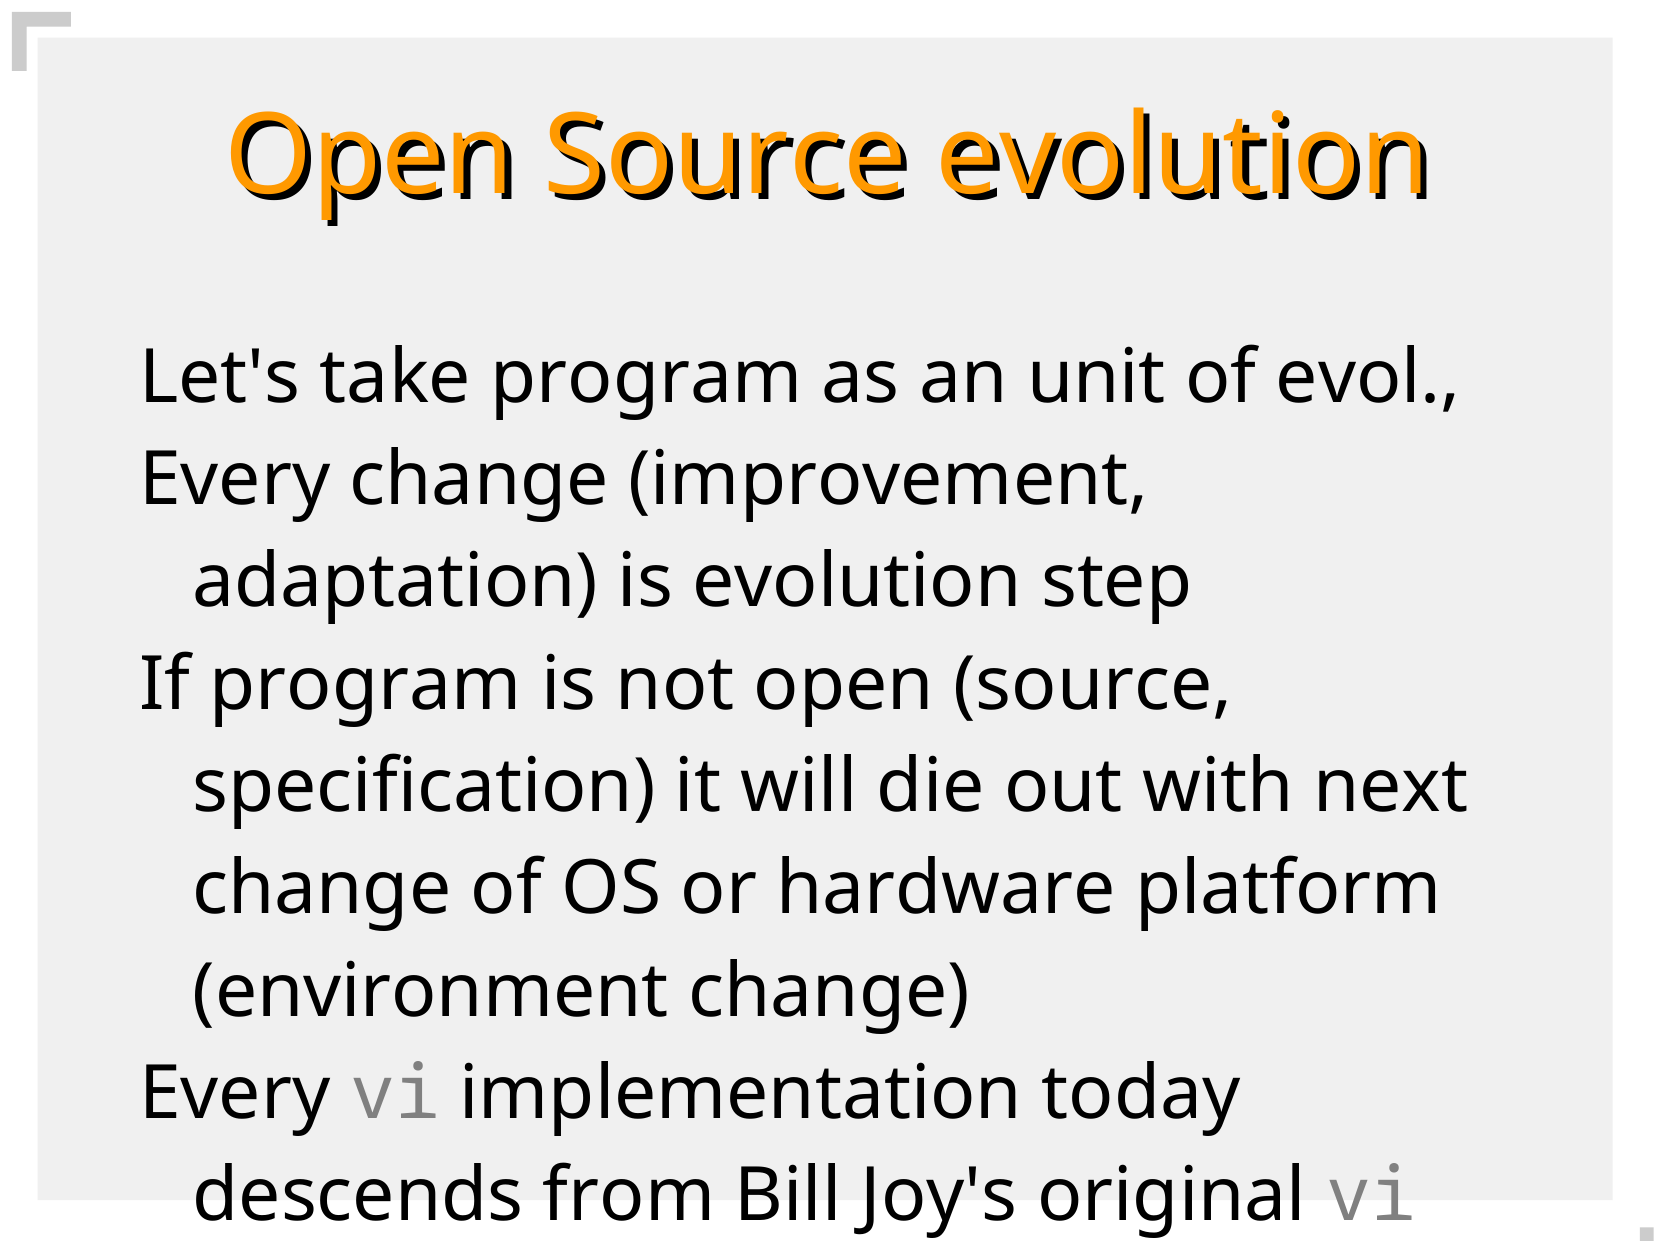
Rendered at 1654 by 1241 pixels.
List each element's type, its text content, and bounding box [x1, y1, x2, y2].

title Open Source evolution [121, 46, 1534, 254]
list Let's take program as an unit of evol., Every change (improvement, adaptation) is evolution step If program is not open (source, specification) it will die out with next change of OS or hardware platform (environment change) Every vi implementation today descends from Bill Joy's original vi Think of all programs for VAX or DOS [121, 322, 1561, 1171]
